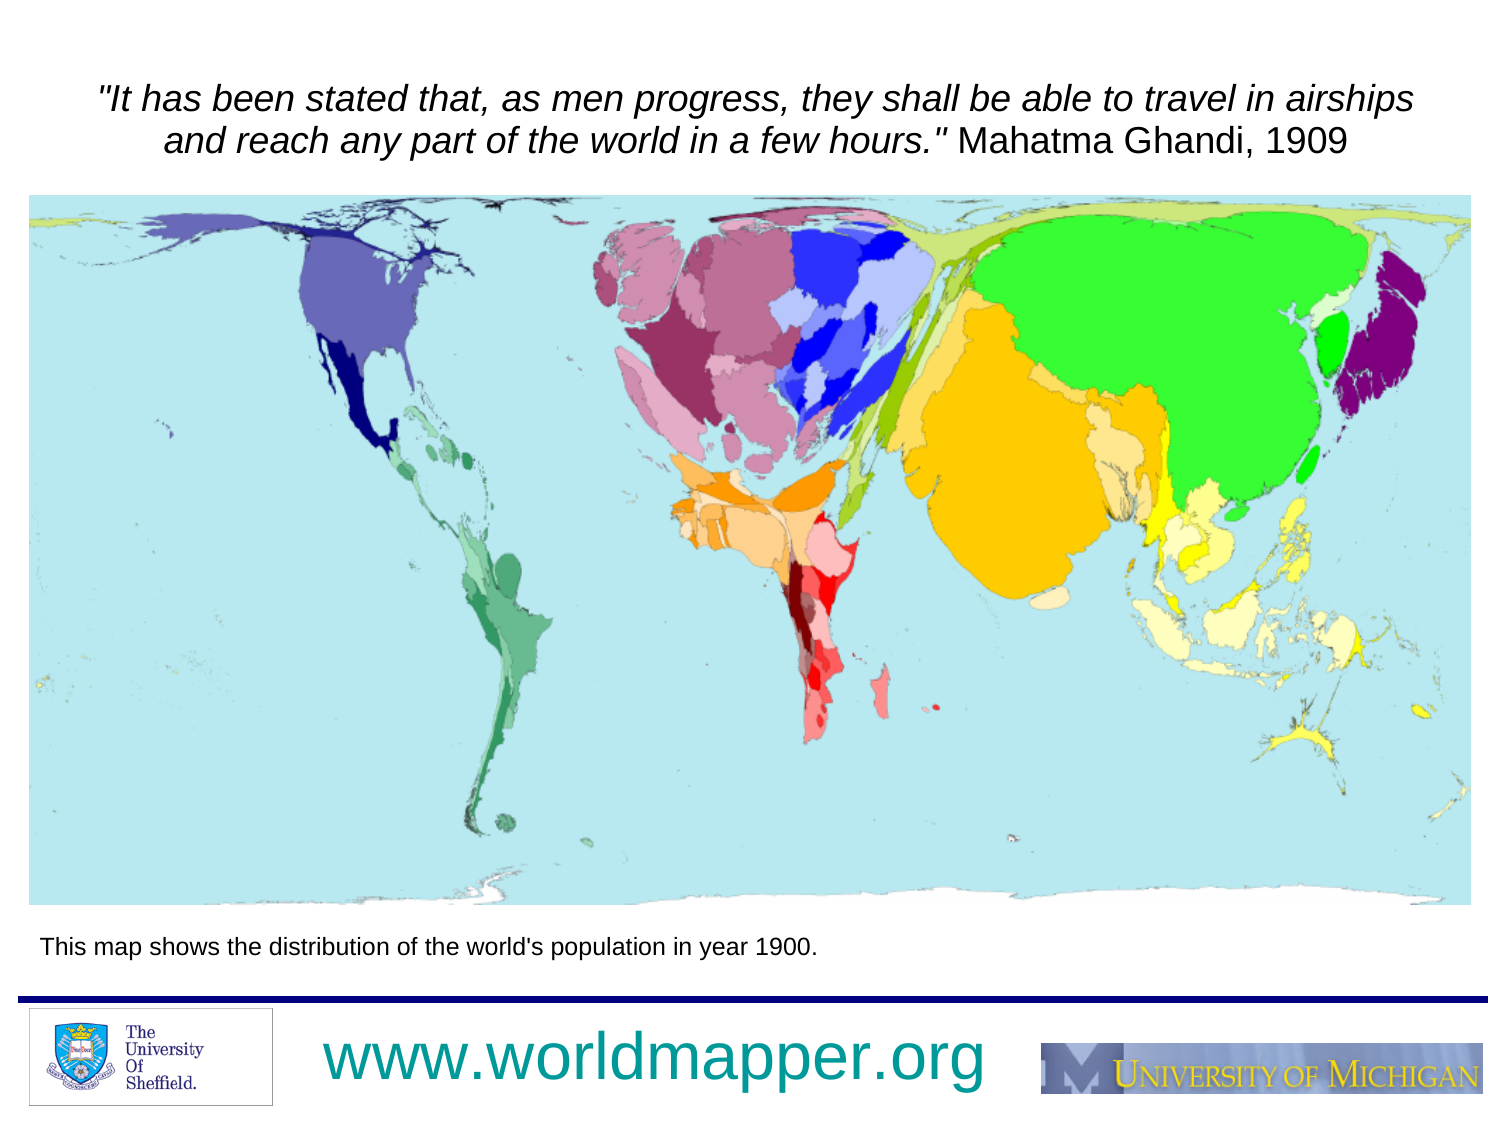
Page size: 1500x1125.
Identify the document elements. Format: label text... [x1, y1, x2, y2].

picture [1041, 1043, 1483, 1094]
title "It has been stated that, as men progress, they shall be able to travel in airships and reach any part of the world in a few hours." Mahatma Ghandi, 1909 [76, 42, 1436, 195]
text_box This map shows the distribution of the world's population in year 1900. [24, 925, 843, 969]
picture [29, 195, 1471, 905]
picture [29, 1008, 273, 1106]
